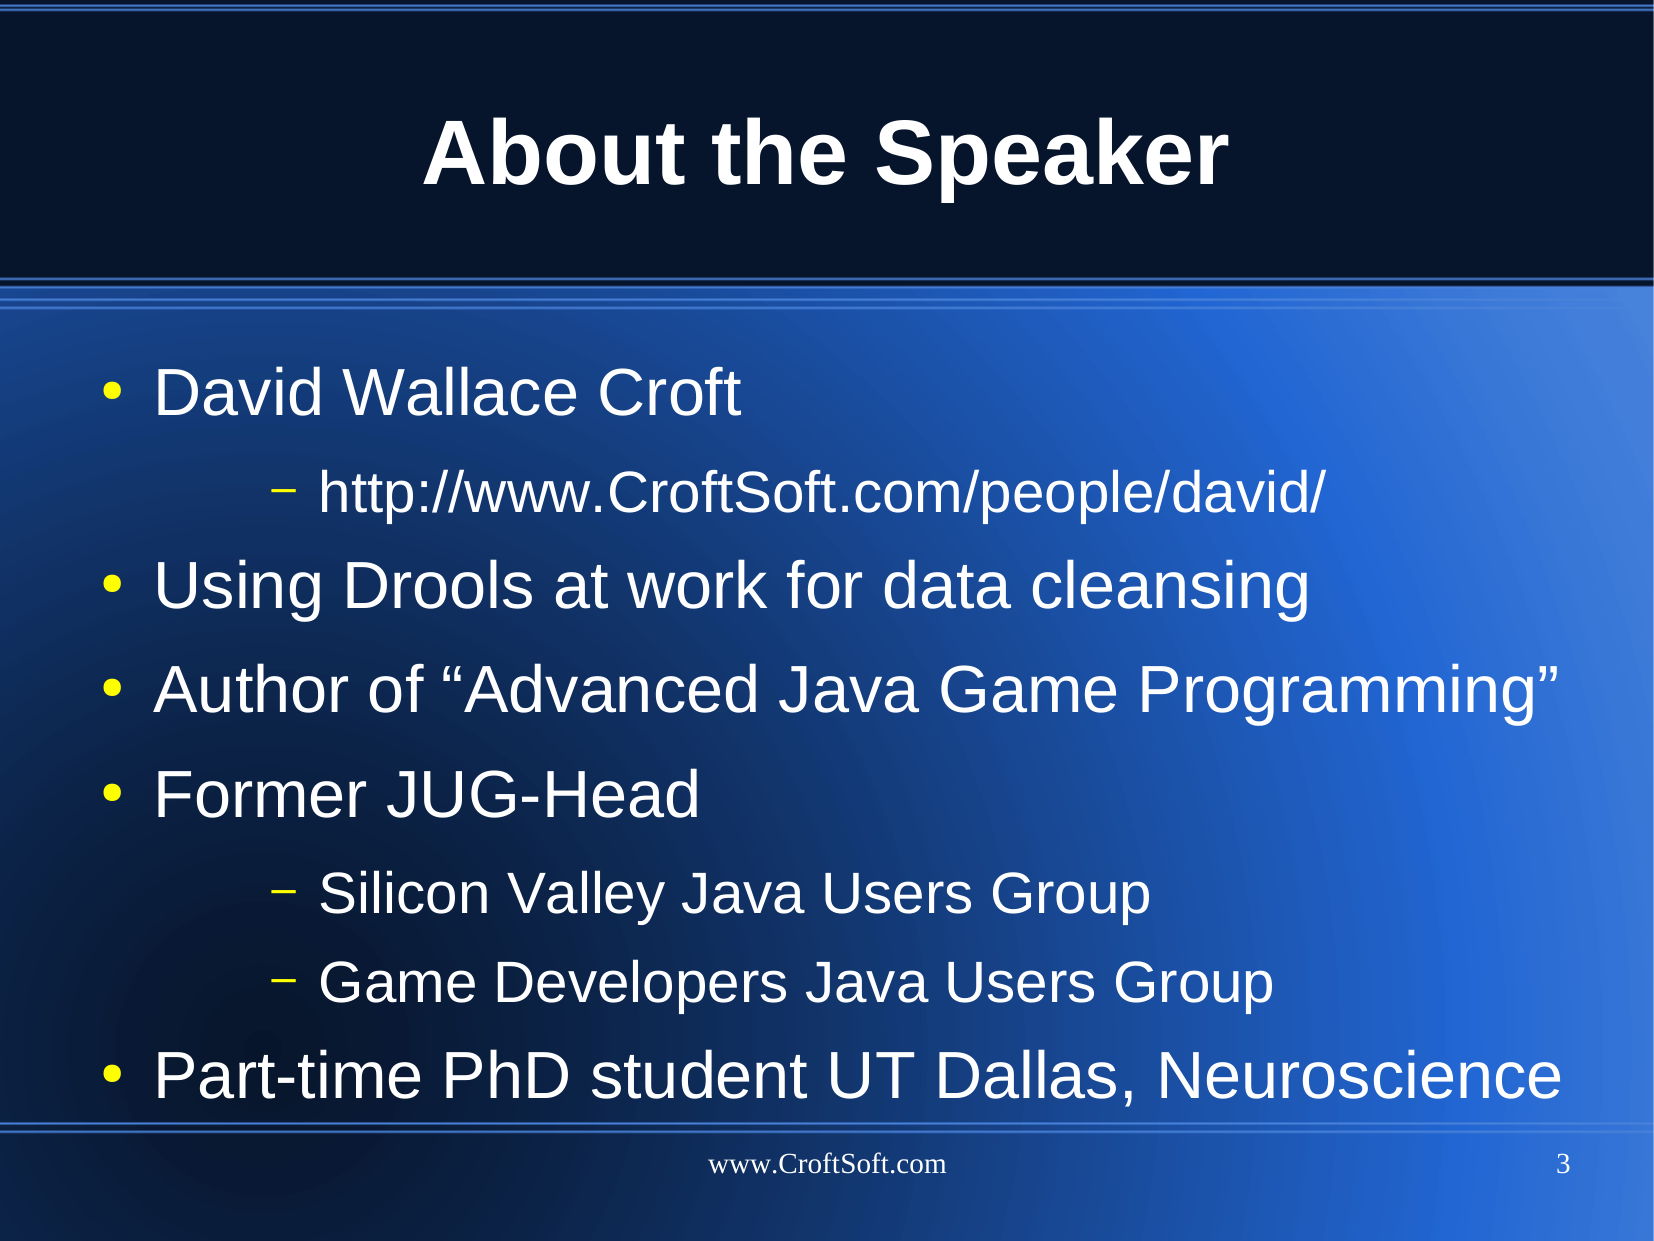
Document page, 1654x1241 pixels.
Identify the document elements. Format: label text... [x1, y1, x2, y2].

picture [0, 0, 1654, 1241]
title About the Speaker [82, 49, 1571, 257]
list David Wallace Croft http://www.CroftSoft.com/people/david/ Using Drools at work for data cleansing Author of “Advanced Java Game Programming” Former JUG-Head Silicon Valley Java Users Group Game Developers Java Users Group Part-time PhD student UT Dallas, Neuroscience [82, 355, 1571, 1113]
